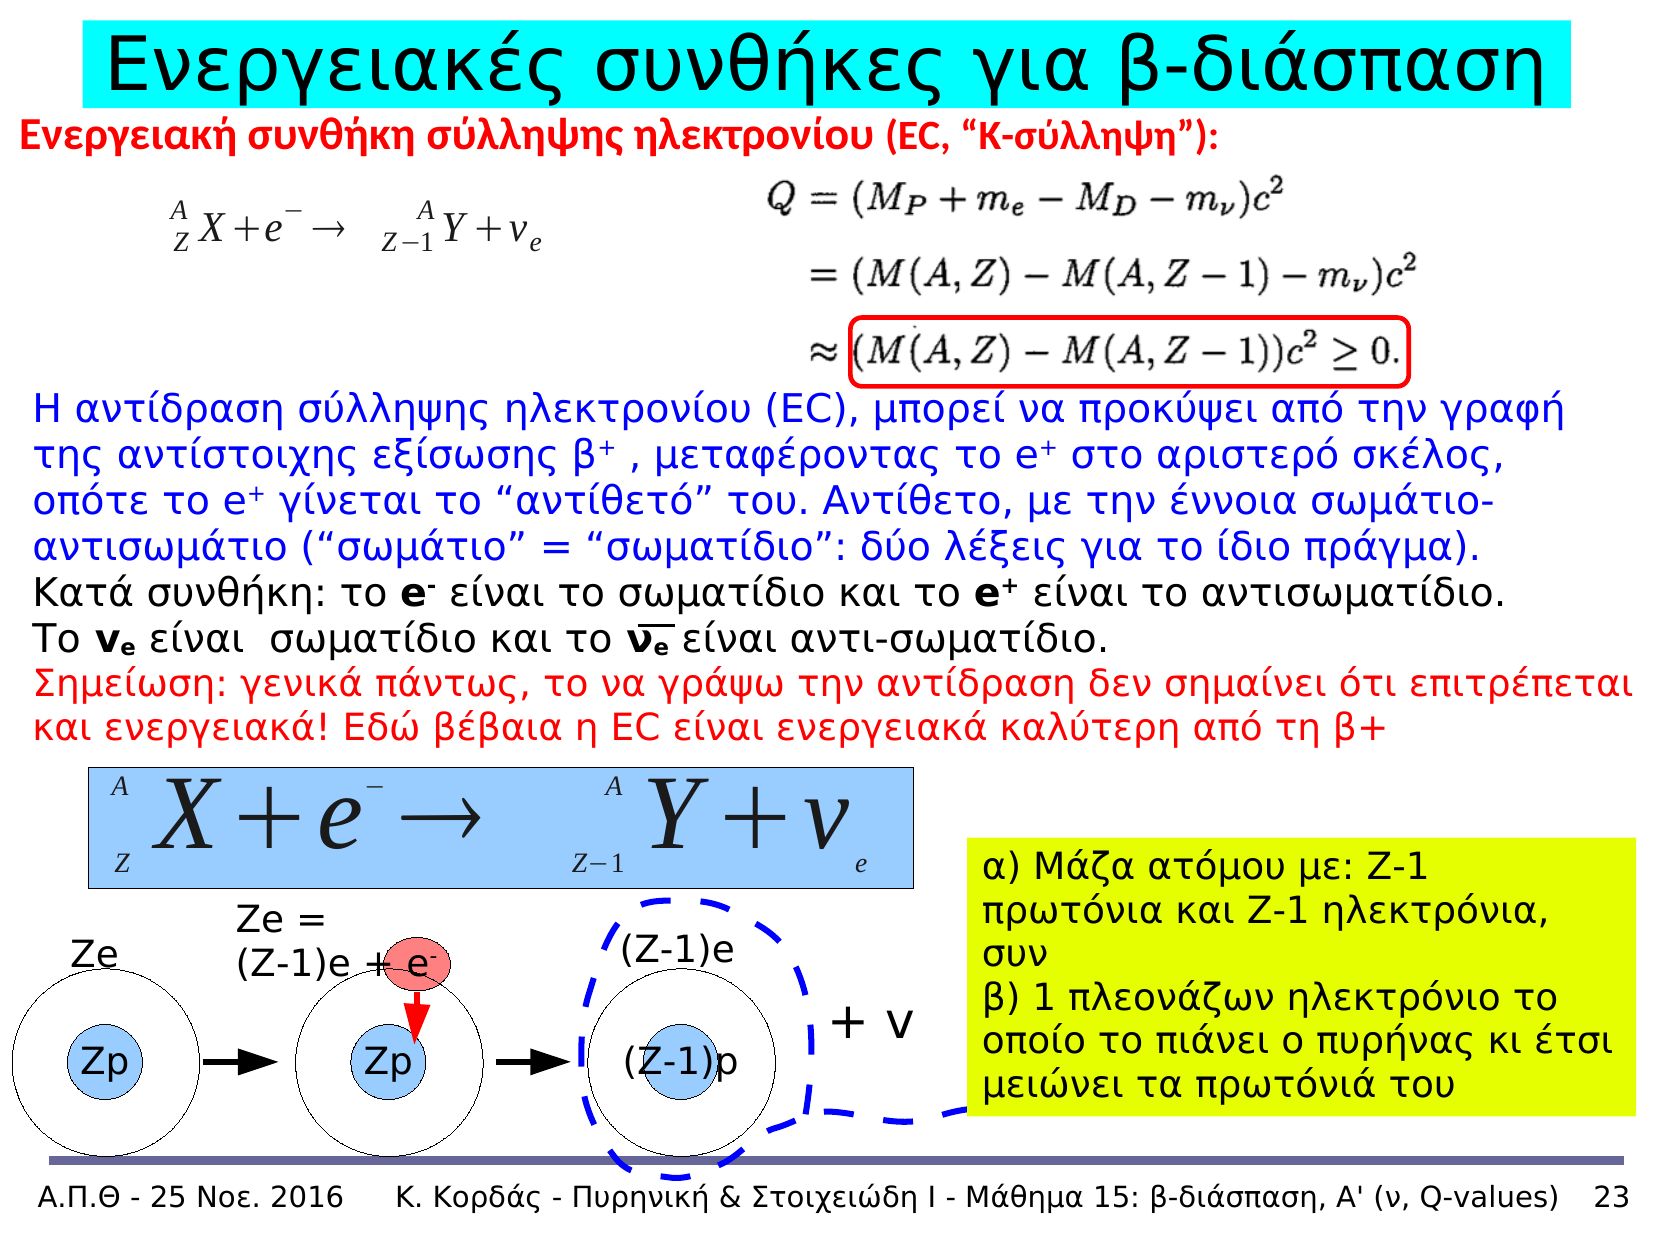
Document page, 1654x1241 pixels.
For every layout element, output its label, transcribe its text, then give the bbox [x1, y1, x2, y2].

text_box (Z-1)p [643, 1050, 655, 1065]
text_box [88, 775, 914, 889]
text_box α) Μάζα ατόμου με: Ζ-1 πρωτόνια και Ζ-1 ηλεκτρόνια, συν β) 1 πλεονάζων ηλεκτρόνιο το οποίο το πιάνει ο πυρήνας κι έτσι μειώνει τα πρωτόνιά του [967, 837, 1637, 1117]
text_box + v [781, 984, 965, 1068]
text_box (Z-1)p [644, 1024, 718, 1100]
text_box Ενεργειακή συνθήκη σύλληψης ηλεκτρονίου (EC, “K-σύλληψη”): [4, 96, 1651, 167]
title Ενεργειακές συνθήκες για β-διάσπαση [82, 20, 1571, 96]
chart [98, 739, 884, 888]
text_box Ze [55, 925, 206, 985]
text_box Zp [350, 1024, 426, 1100]
picture [853, 320, 1406, 378]
text_box Η αντίδραση σύλληψης ηλεκτρονίου (EC), μπορεί να προκύψει από την γραφή της αντίστοιχης εξίσωσης β+ , μεταφέροντας το e+ στο αριστερό σκέλος, οπότε το e+ γίνεται το “αντίθετό” του. Αντίθετο, με την έννοια σωμάτιο-αντισωμάτιο (“σωμάτιο” = “σωματίδιο”: δύο λέξεις για το ίδιο πράγμα). Κατά συνθήκη: το e- είναι το σωματίδιο και το e+ είναι το αντισωματίδιο. Το ve είναι σωματίδιο και το νe είναι αντι-σωματίδιο. Σημείωση: γενικά πάντως, το να γράψω την αντίδραση δεν σημαίνει ότι επιτρέπεται και ενεργειακά! Εδώ βέβαια η EC είναι ενεργειακά καλύτερη από τη β+ [17, 378, 1654, 775]
picture [755, 172, 1438, 378]
text_box Zp [67, 1024, 143, 1100]
text_box Ze = (Ζ-1)e + e- [220, 890, 562, 995]
text_box (Z-1)e [604, 919, 755, 979]
chart [157, 195, 557, 259]
